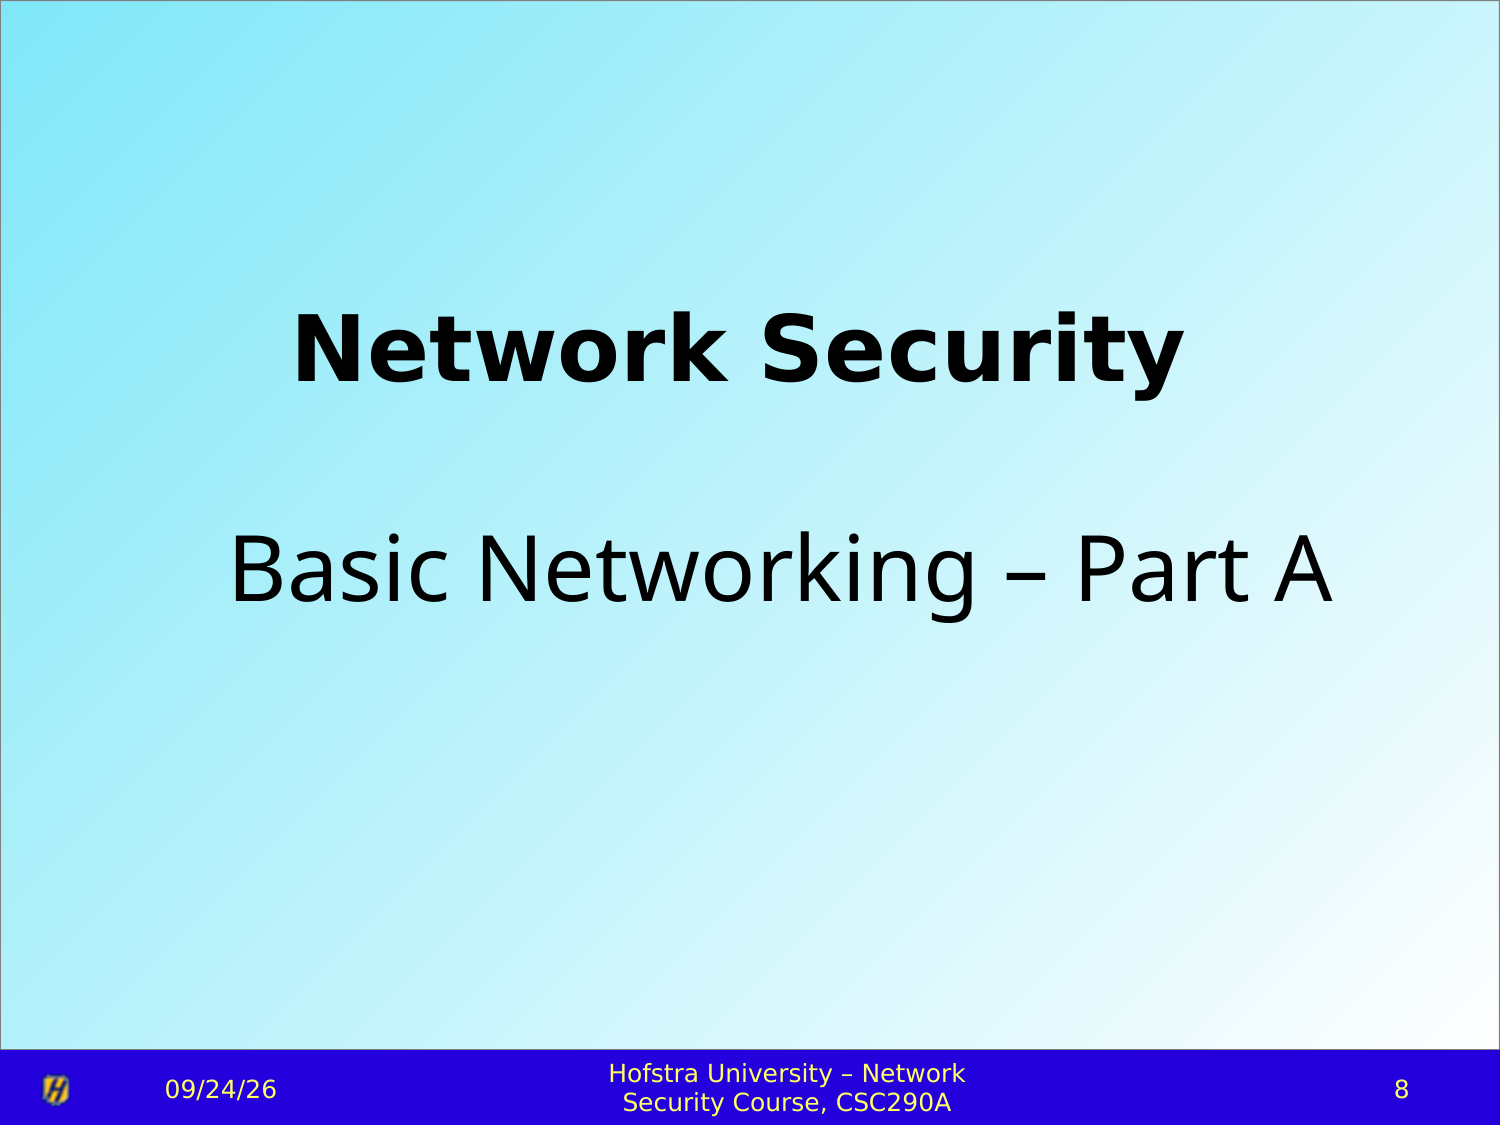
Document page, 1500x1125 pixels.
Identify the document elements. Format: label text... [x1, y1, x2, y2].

picture [37, 1072, 76, 1110]
title Network Security [99, 285, 1379, 412]
text_box Basic Networking – Part A [99, 524, 1463, 637]
